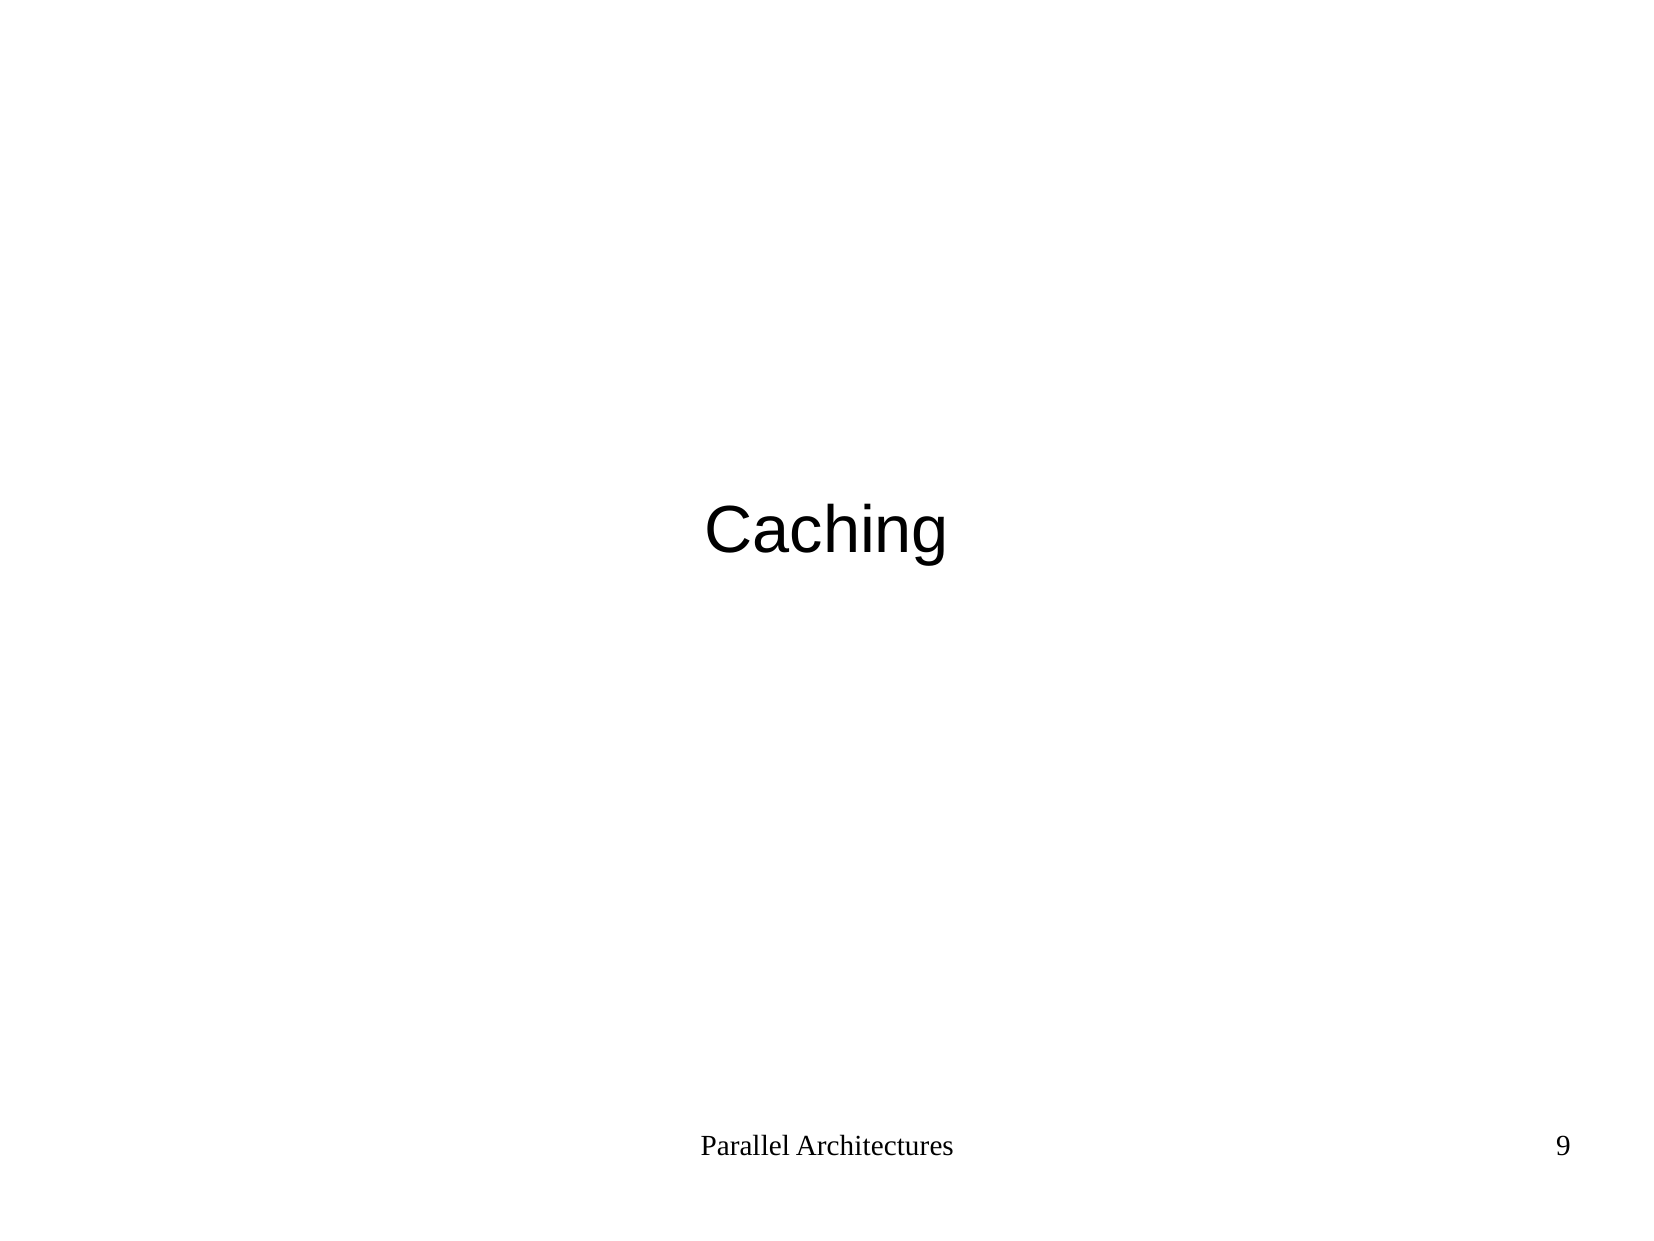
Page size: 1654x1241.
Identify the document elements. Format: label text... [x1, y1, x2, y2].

subtitle Caching [82, 49, 1571, 1010]
